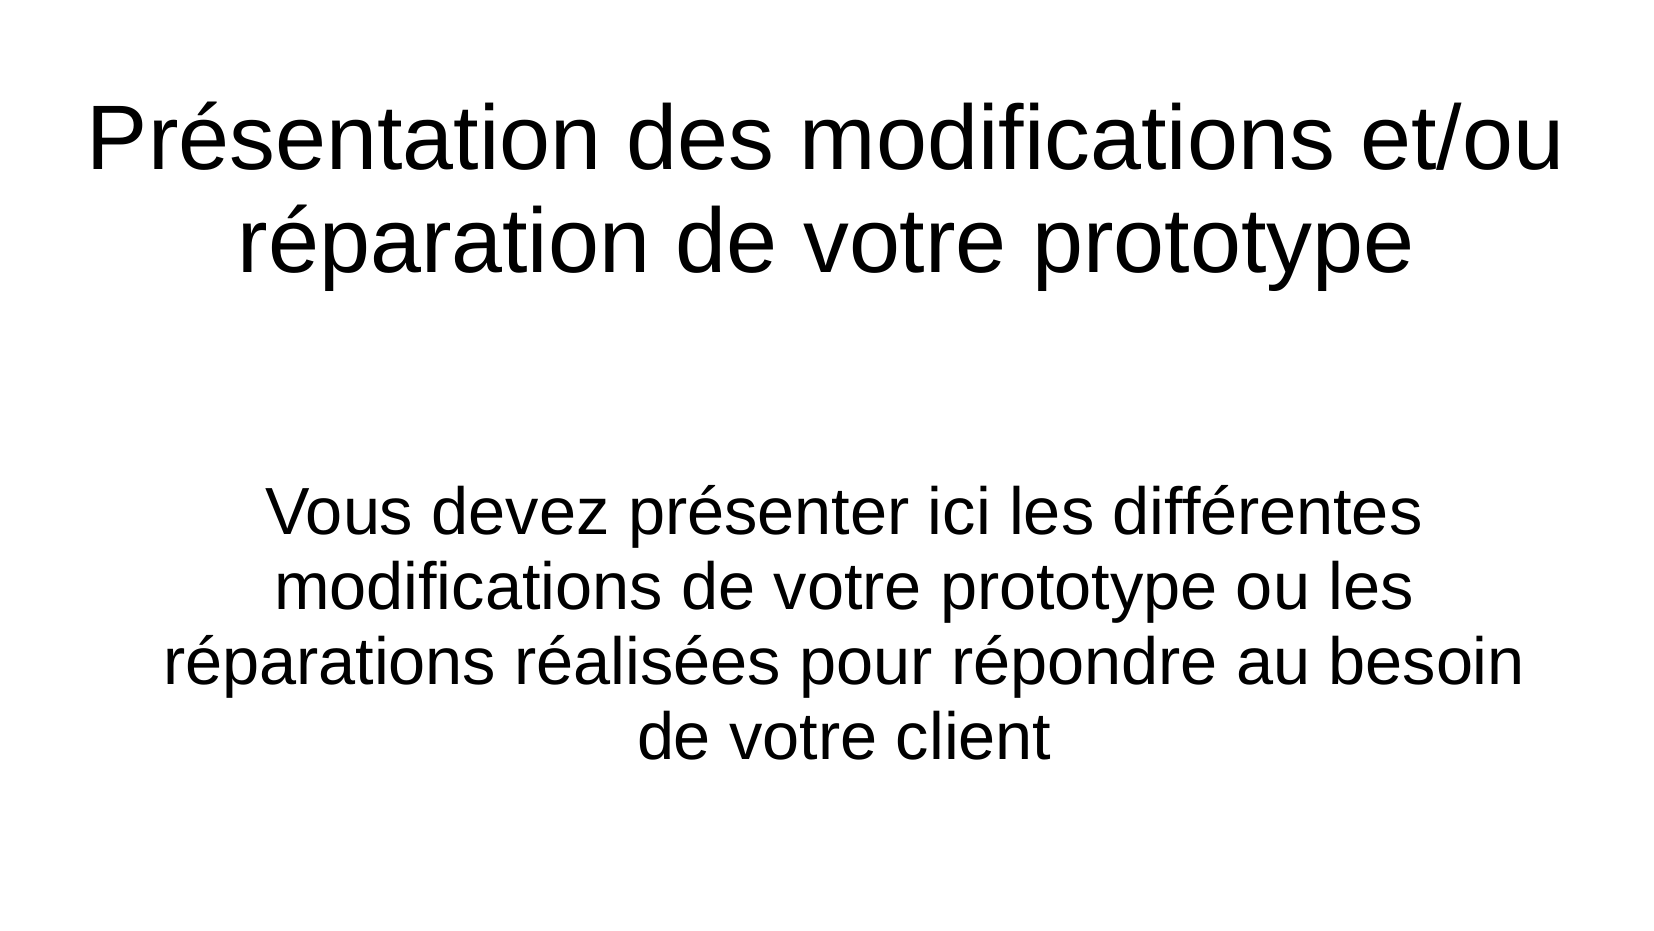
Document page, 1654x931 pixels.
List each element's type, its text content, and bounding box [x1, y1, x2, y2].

title Présentation des modifications et/ou réparation de votre prototype [82, 35, 1571, 344]
list Vous devez présenter ici les différentes modifications de votre prototype ou les réparations réalisées pour répondre au besoin de votre client [82, 354, 1571, 894]
